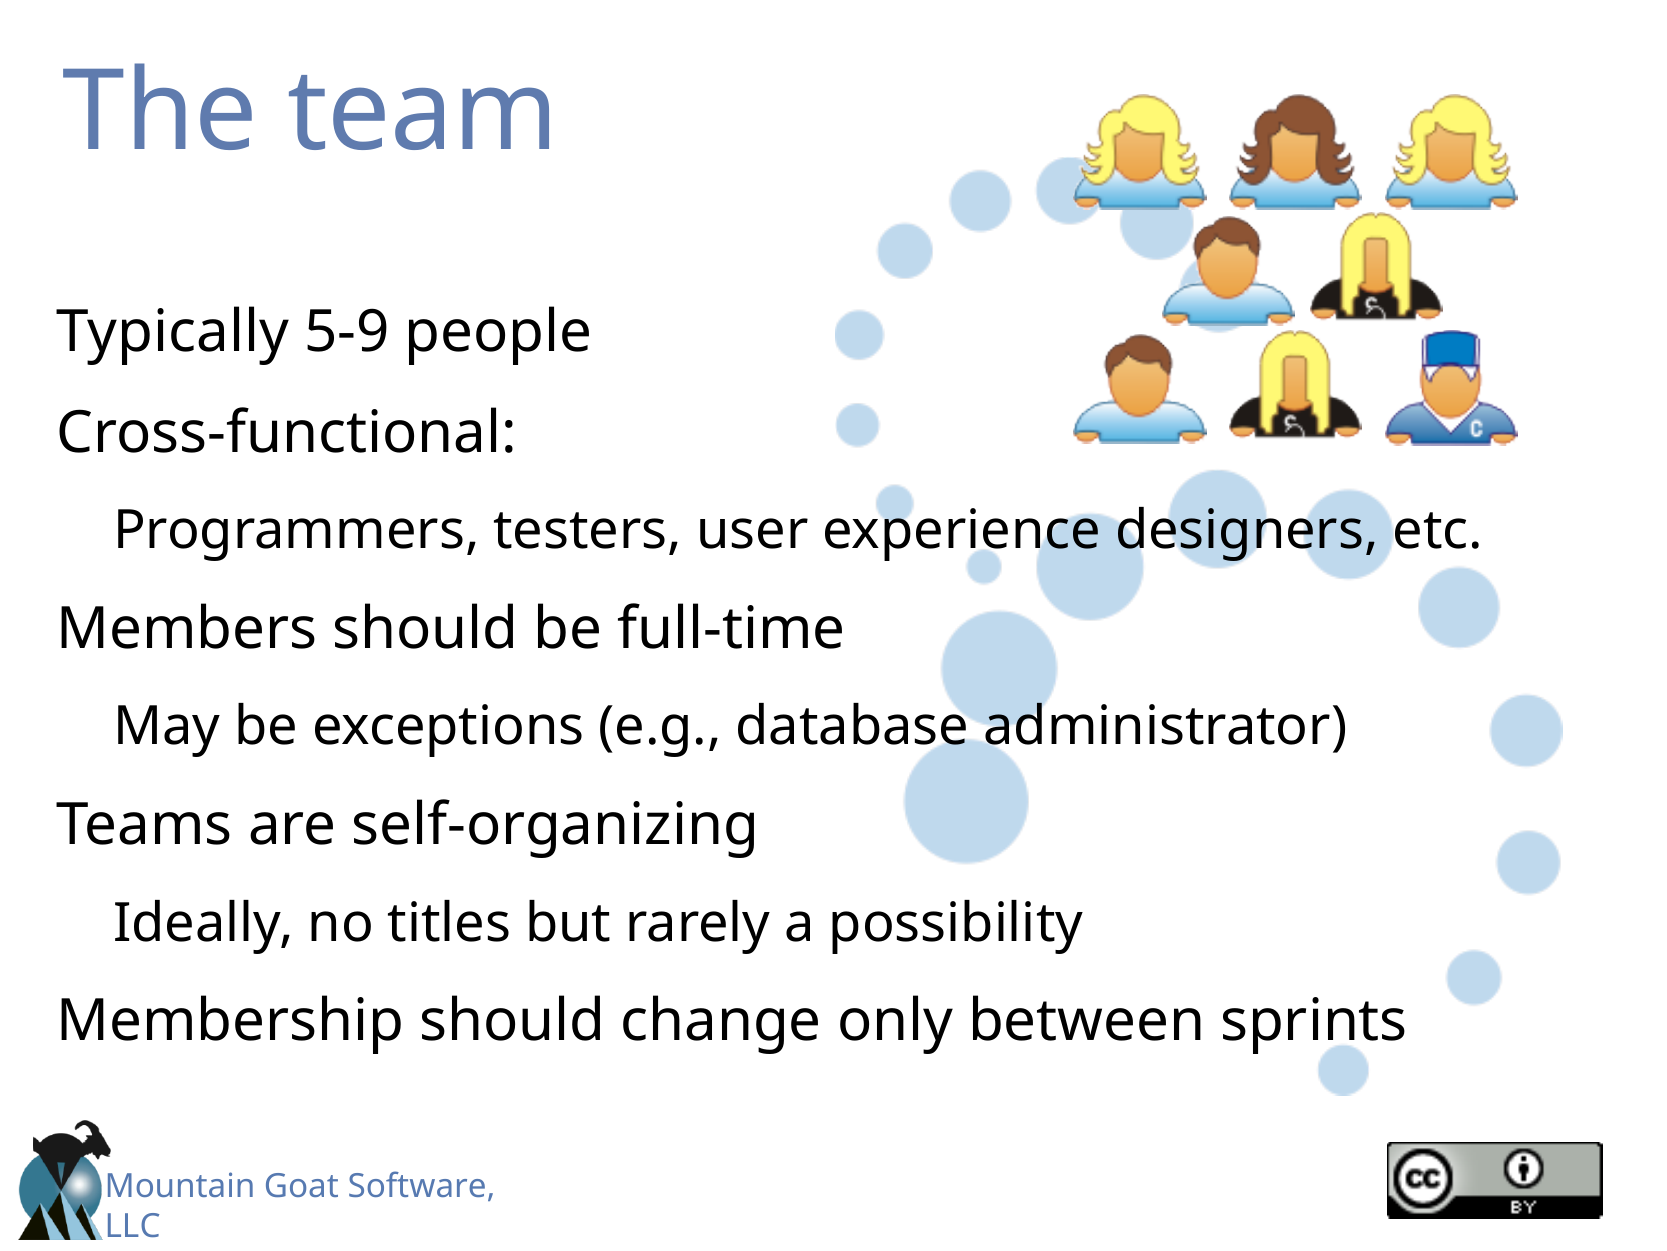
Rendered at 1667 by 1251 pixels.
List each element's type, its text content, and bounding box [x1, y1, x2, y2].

title The team [56, 18, 1609, 194]
picture [18, 1123, 111, 1240]
picture [835, 94, 1563, 328]
picture [1073, 334, 1207, 444]
picture [1229, 330, 1362, 446]
list Typically 5-9 people Cross-functional: Programmers, testers, user experience designers, etc. Members should be full-time May be exceptions (e.g., database administrator) Teams are self-organizing Ideally, no titles but rarely a possibility Membership should change only between sprints [9, 288, 1595, 1123]
picture [1385, 330, 1518, 446]
picture [1387, 1142, 1603, 1219]
